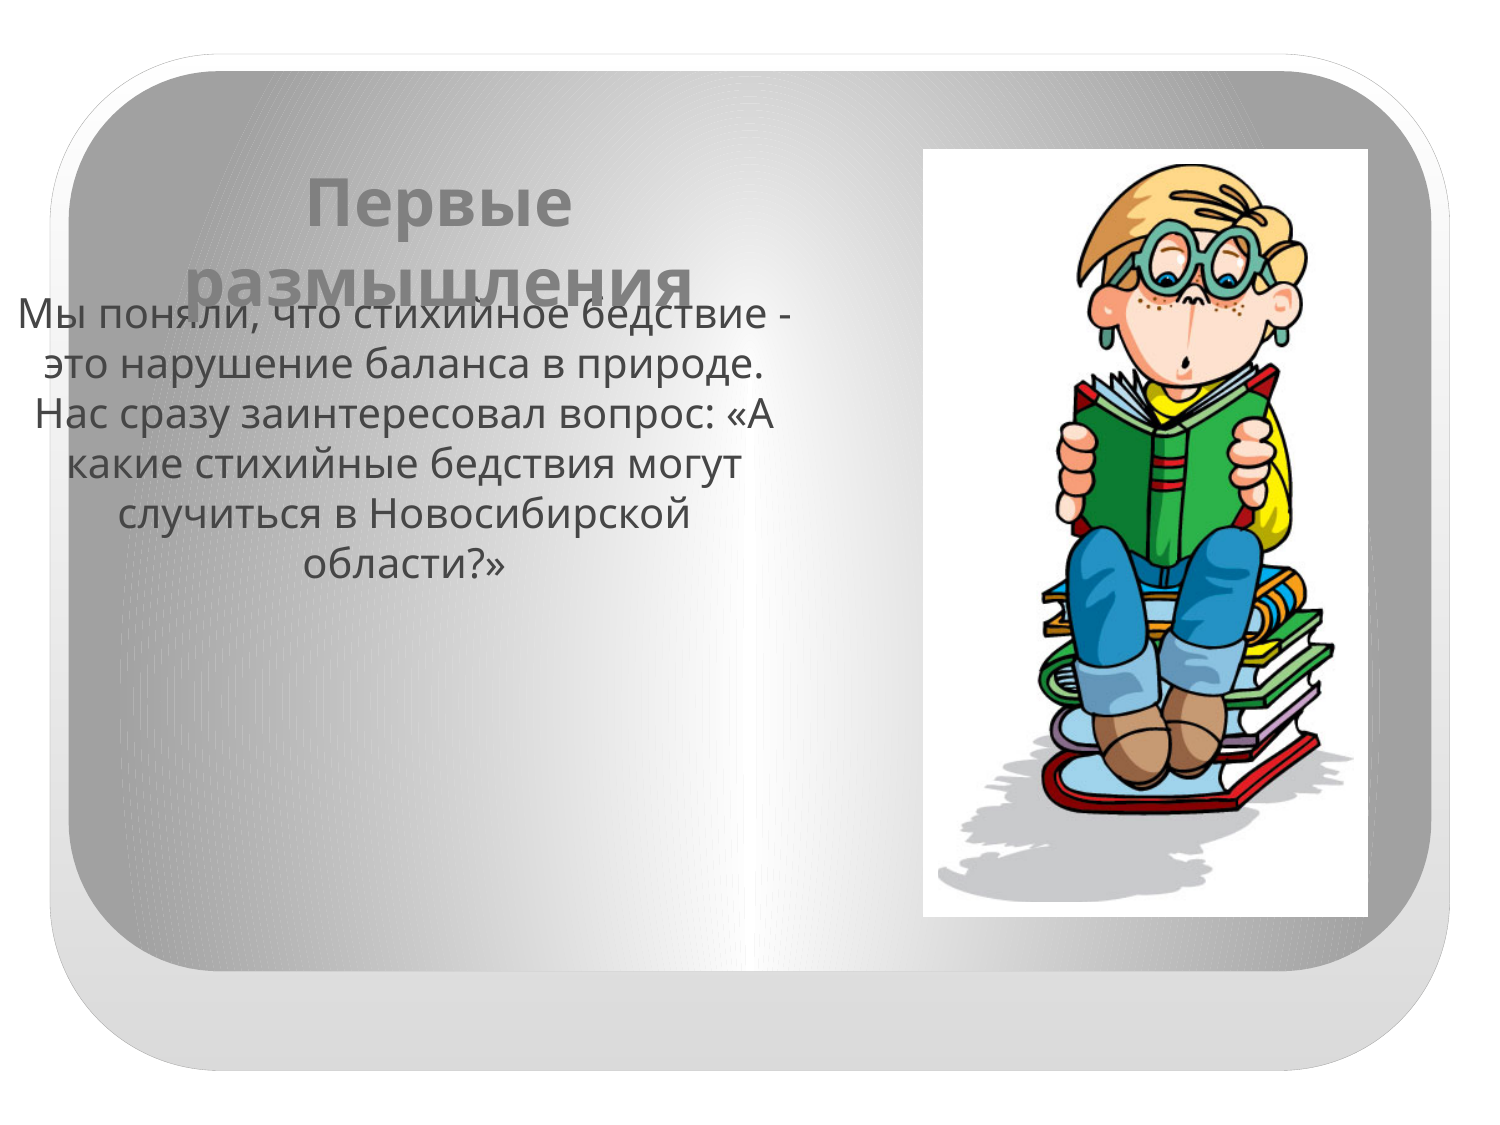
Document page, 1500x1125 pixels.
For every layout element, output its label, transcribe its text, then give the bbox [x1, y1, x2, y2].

picture [937, 164, 1354, 903]
title Первые размышления [70, 152, 809, 258]
list Мы поняли, что стихийное бедствие -это нарушение баланса в природе. Нас сразу заинтересовал вопрос: «А какие стихийные бедствия могут случиться в Новосибирской области?» [0, 279, 809, 1125]
